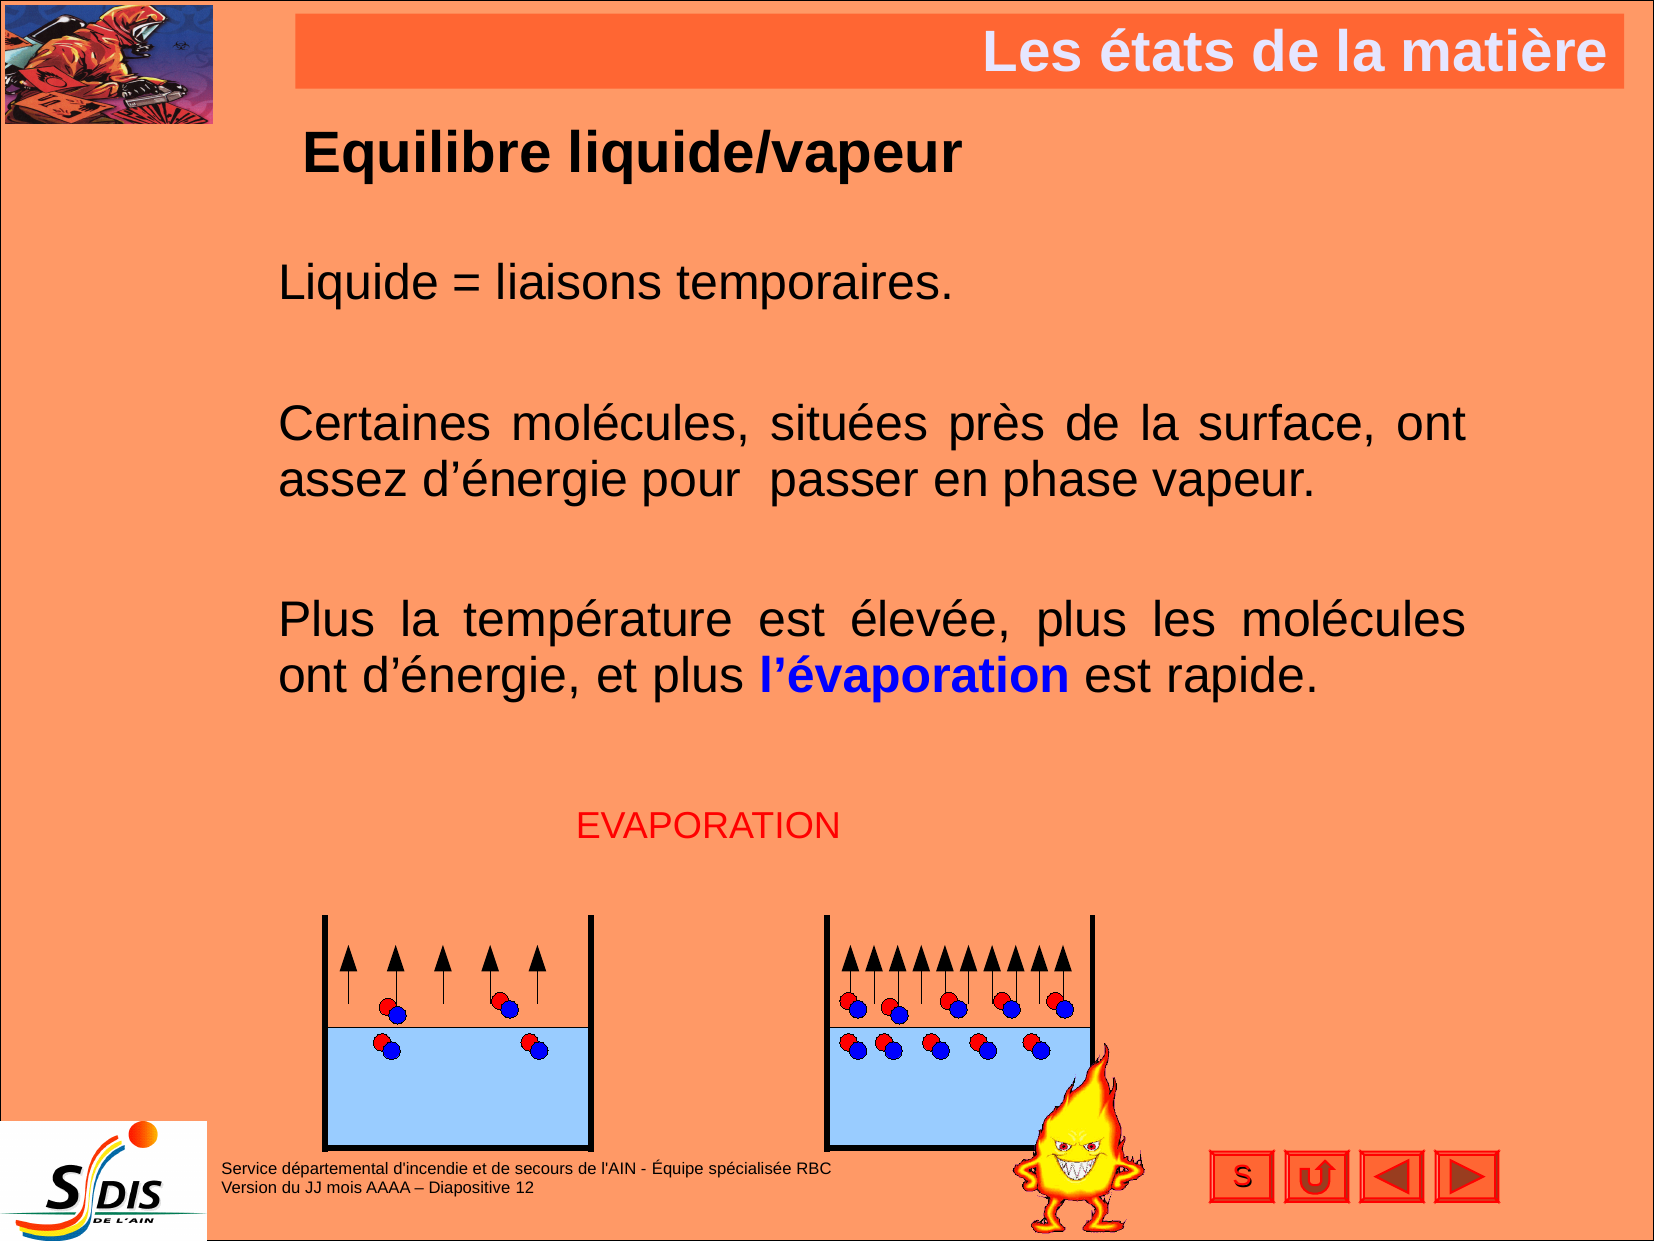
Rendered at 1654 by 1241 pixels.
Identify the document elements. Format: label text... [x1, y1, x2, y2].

list Liquide = liaisons temporaires. Certaines molécules, situées près de la surface, ont assez d’énergie pour passer en phase vapeur. Plus la température est élevée, plus les molécules ont d’énergie, et plus l’évaporation est rapide. [206, 246, 1482, 768]
text_box [830, 1027, 1090, 1145]
text_box [1046, 992, 1074, 1019]
text_box [993, 992, 1021, 1019]
text_box [940, 992, 968, 1019]
text_box [881, 998, 909, 1025]
text_box EVAPORATION [561, 797, 857, 886]
picture [5, 5, 213, 124]
picture [0, 1121, 207, 1241]
text_box Les états de la matière [295, 13, 1625, 89]
picture [1010, 1037, 1152, 1241]
text_box [491, 992, 519, 1019]
text_box [328, 1027, 588, 1145]
text_box [379, 998, 407, 1025]
text_box [839, 992, 867, 1019]
text_box Equilibre liquide/vapeur [287, 112, 979, 193]
